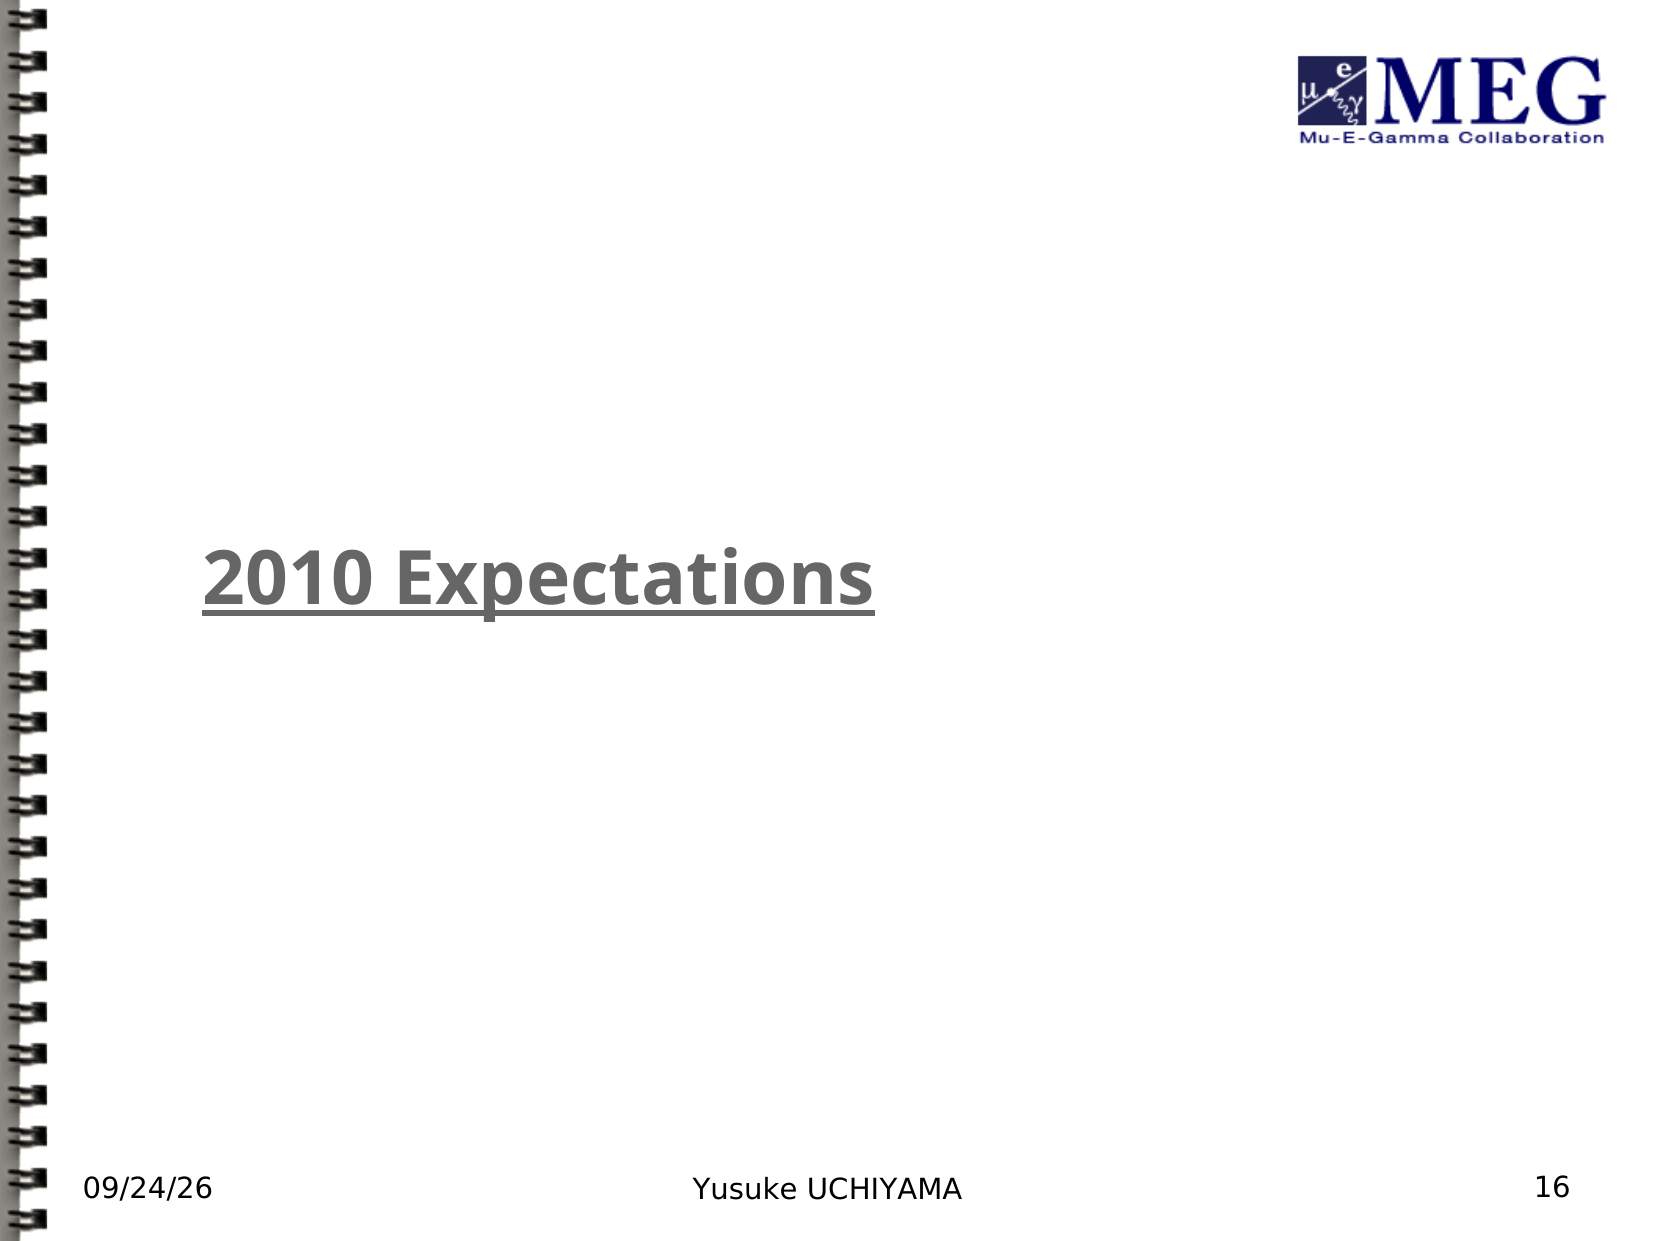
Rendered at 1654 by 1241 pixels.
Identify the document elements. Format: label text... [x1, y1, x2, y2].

title 2010 Expectations [202, 512, 1381, 638]
picture [0, 0, 1654, 1241]
